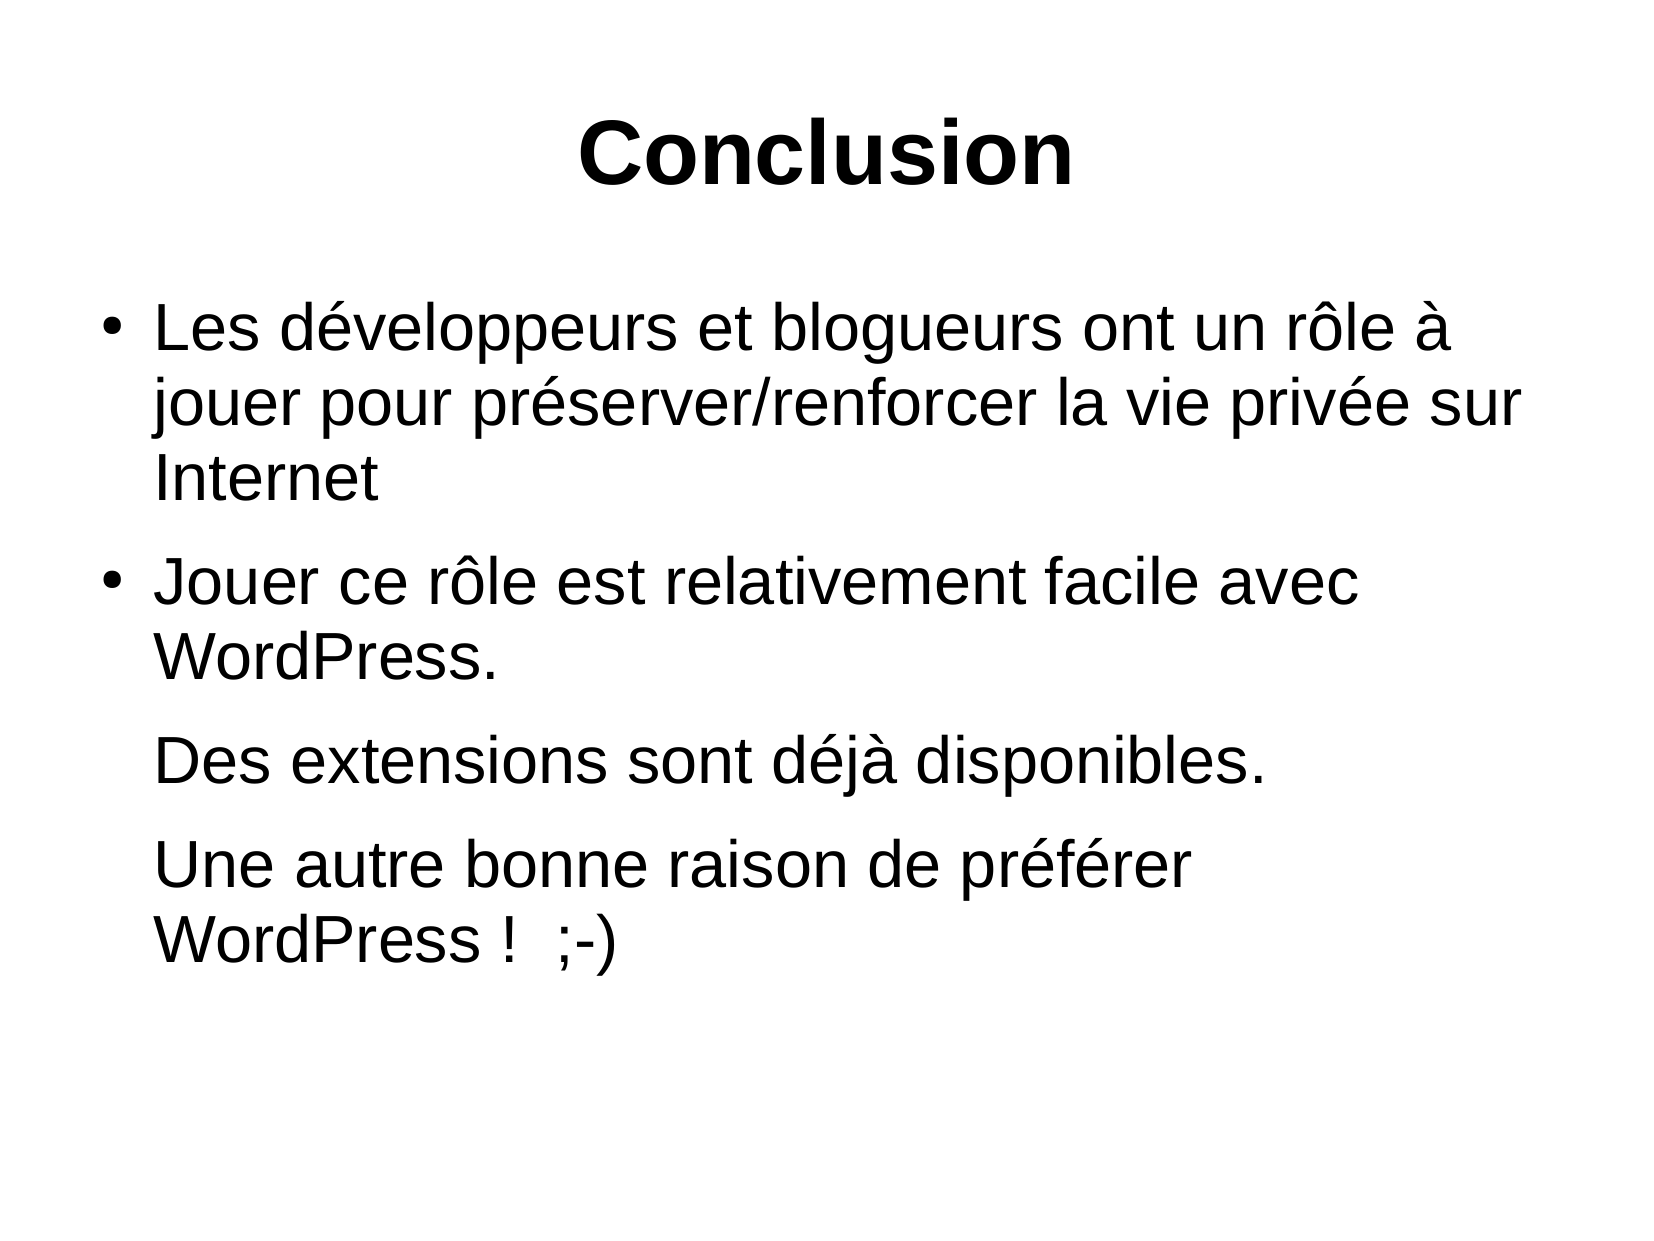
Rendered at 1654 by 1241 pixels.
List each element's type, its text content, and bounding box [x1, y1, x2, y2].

title Conclusion [82, 49, 1571, 257]
list Les développeurs et blogueurs ont un rôle à jouer pour préserver/renforcer la vie privée sur Internet Jouer ce rôle est relativement facile avec WordPress. Des extensions sont déjà disponibles. Une autre bonne raison de préférer WordPress ! ;-) [82, 290, 1538, 1010]
